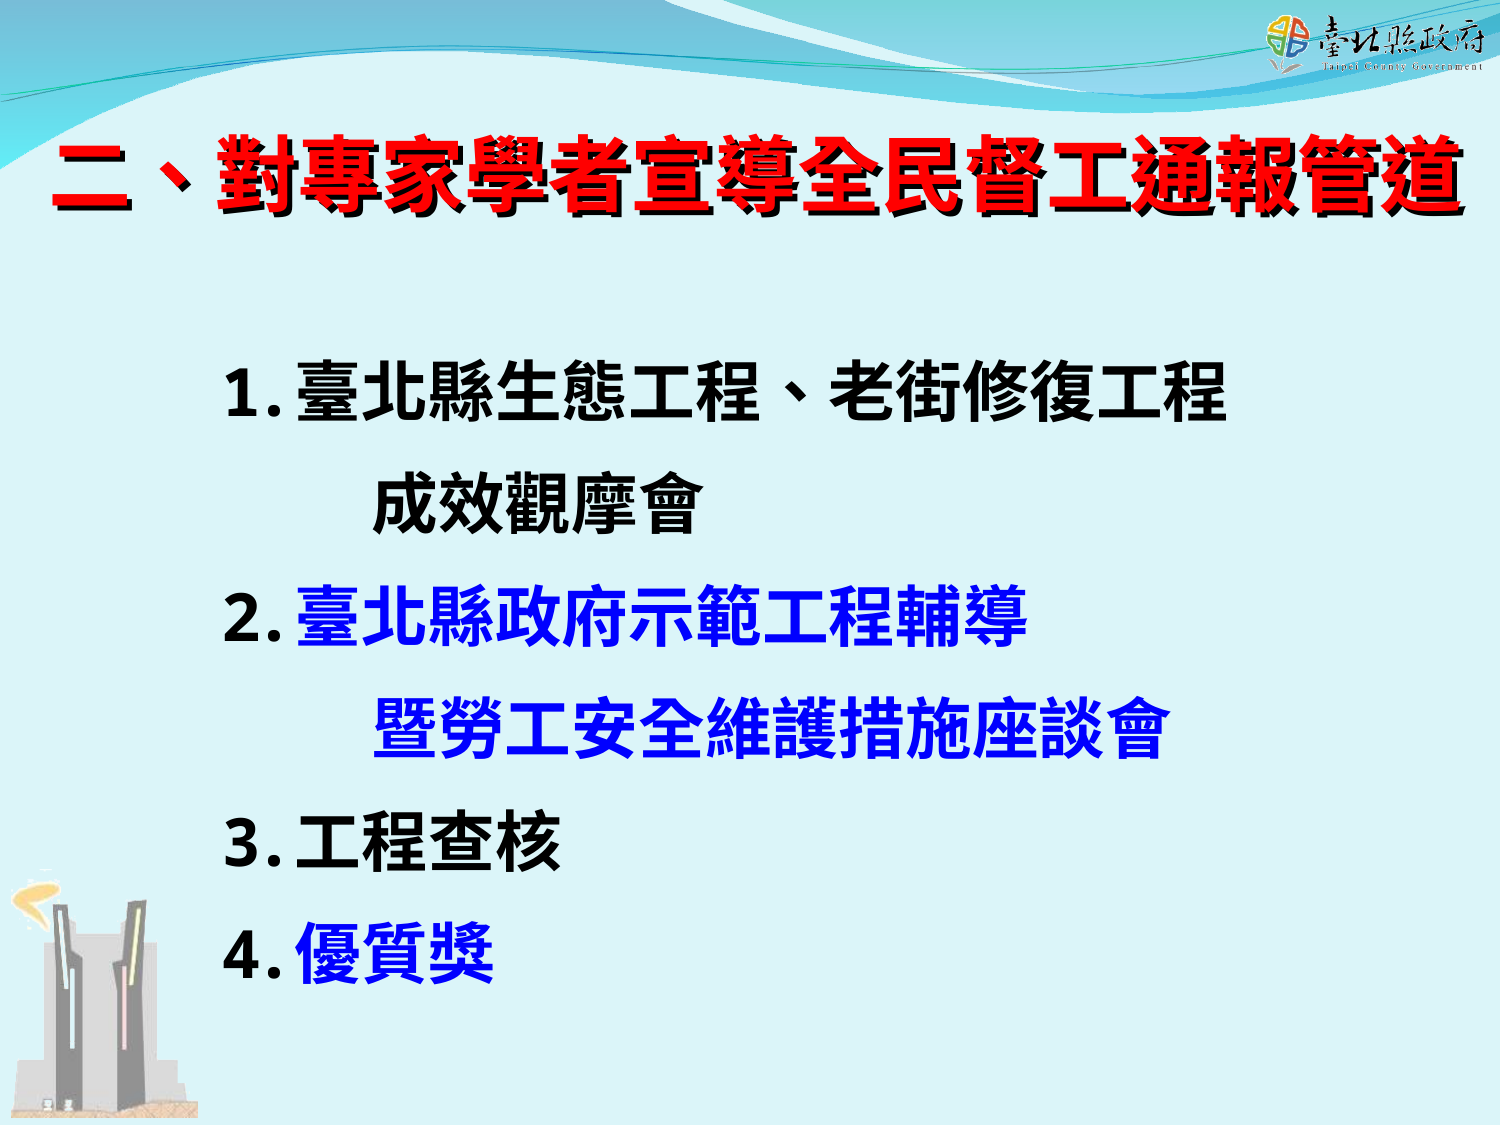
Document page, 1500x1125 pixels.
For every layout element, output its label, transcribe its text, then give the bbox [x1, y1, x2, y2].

title 二、對專家學者宣導全民督工通報管道 [41, 113, 1471, 232]
subtitle 臺北縣生態工程、老街修復工程 成效觀摩會 臺北縣政府示範工程輔導 暨勞工安全維護措施座談會 工程查核 優質獎 [206, 302, 1317, 1024]
picture [11, 869, 198, 1118]
picture [0, 0, 1500, 102]
